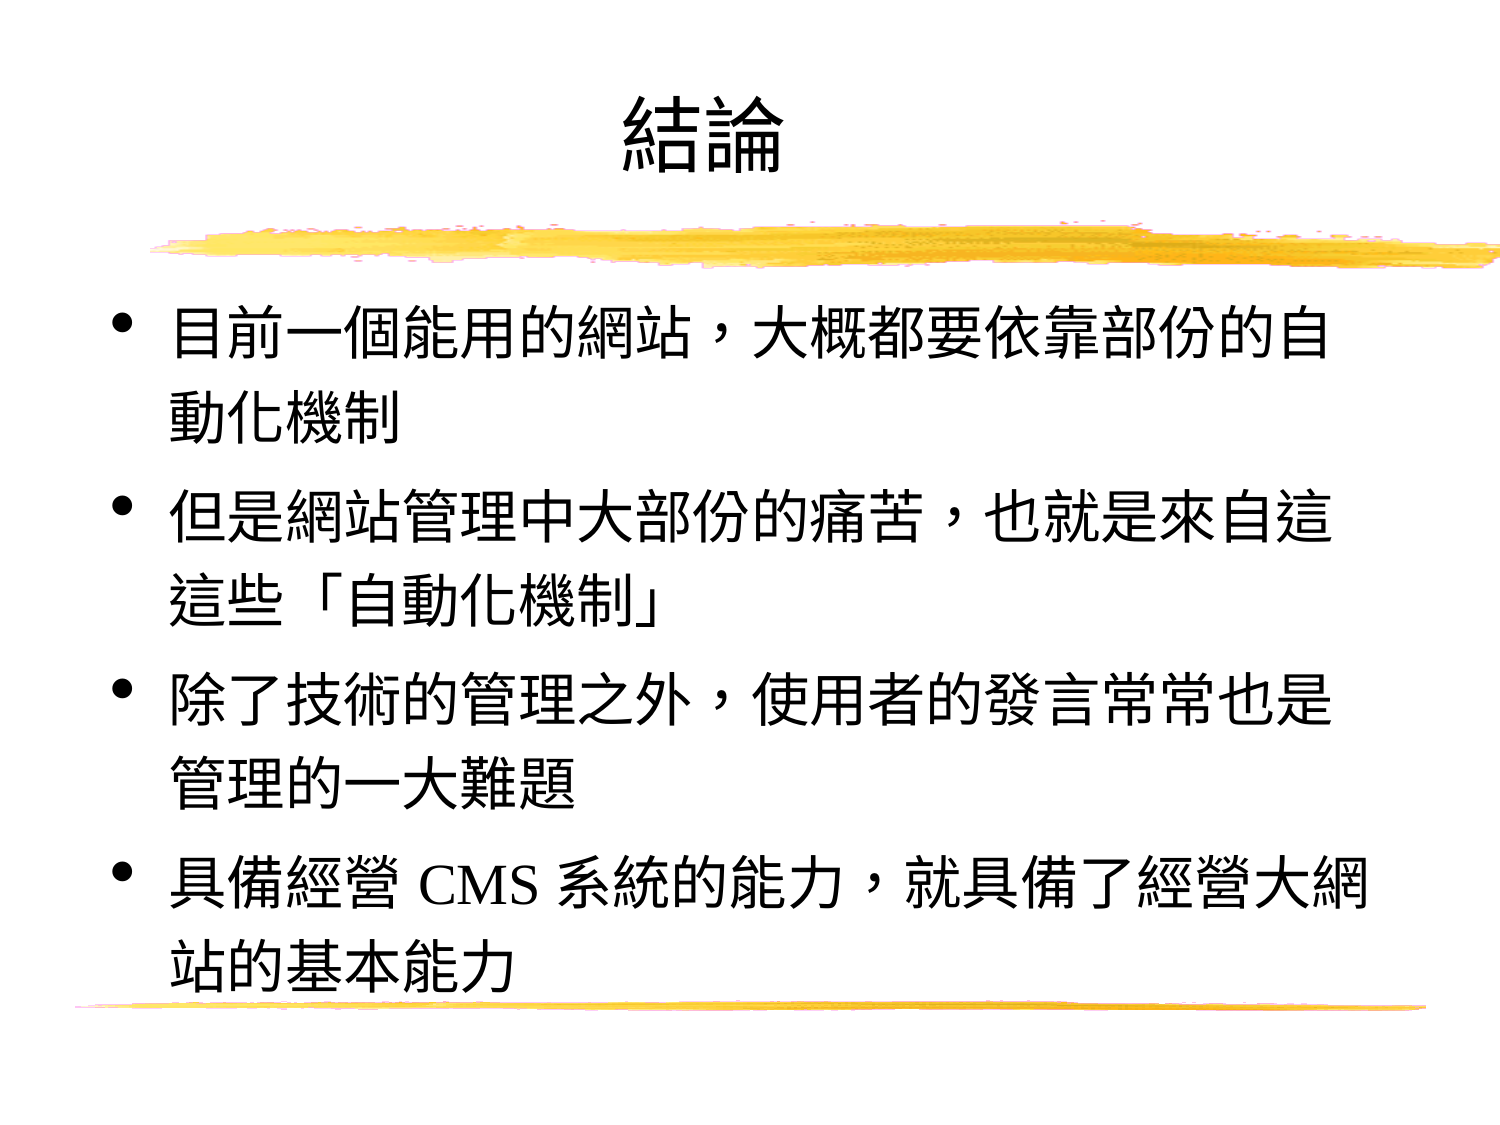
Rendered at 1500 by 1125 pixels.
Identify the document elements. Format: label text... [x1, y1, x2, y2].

picture [75, 999, 1426, 1013]
list 目前一個能用的網站，大概都要依靠部份的自動化機制 但是網站管理中大部份的痛苦，也就是來自這這些「自動化機制」 除了技術的管理之外，使用者的發言常常也是管理的一大難題 具備經營CMS系統的能力，就具備了經營大網站的基本能力 [112, 287, 1388, 963]
picture [150, 215, 1500, 279]
title 結論 [66, 30, 1342, 231]
